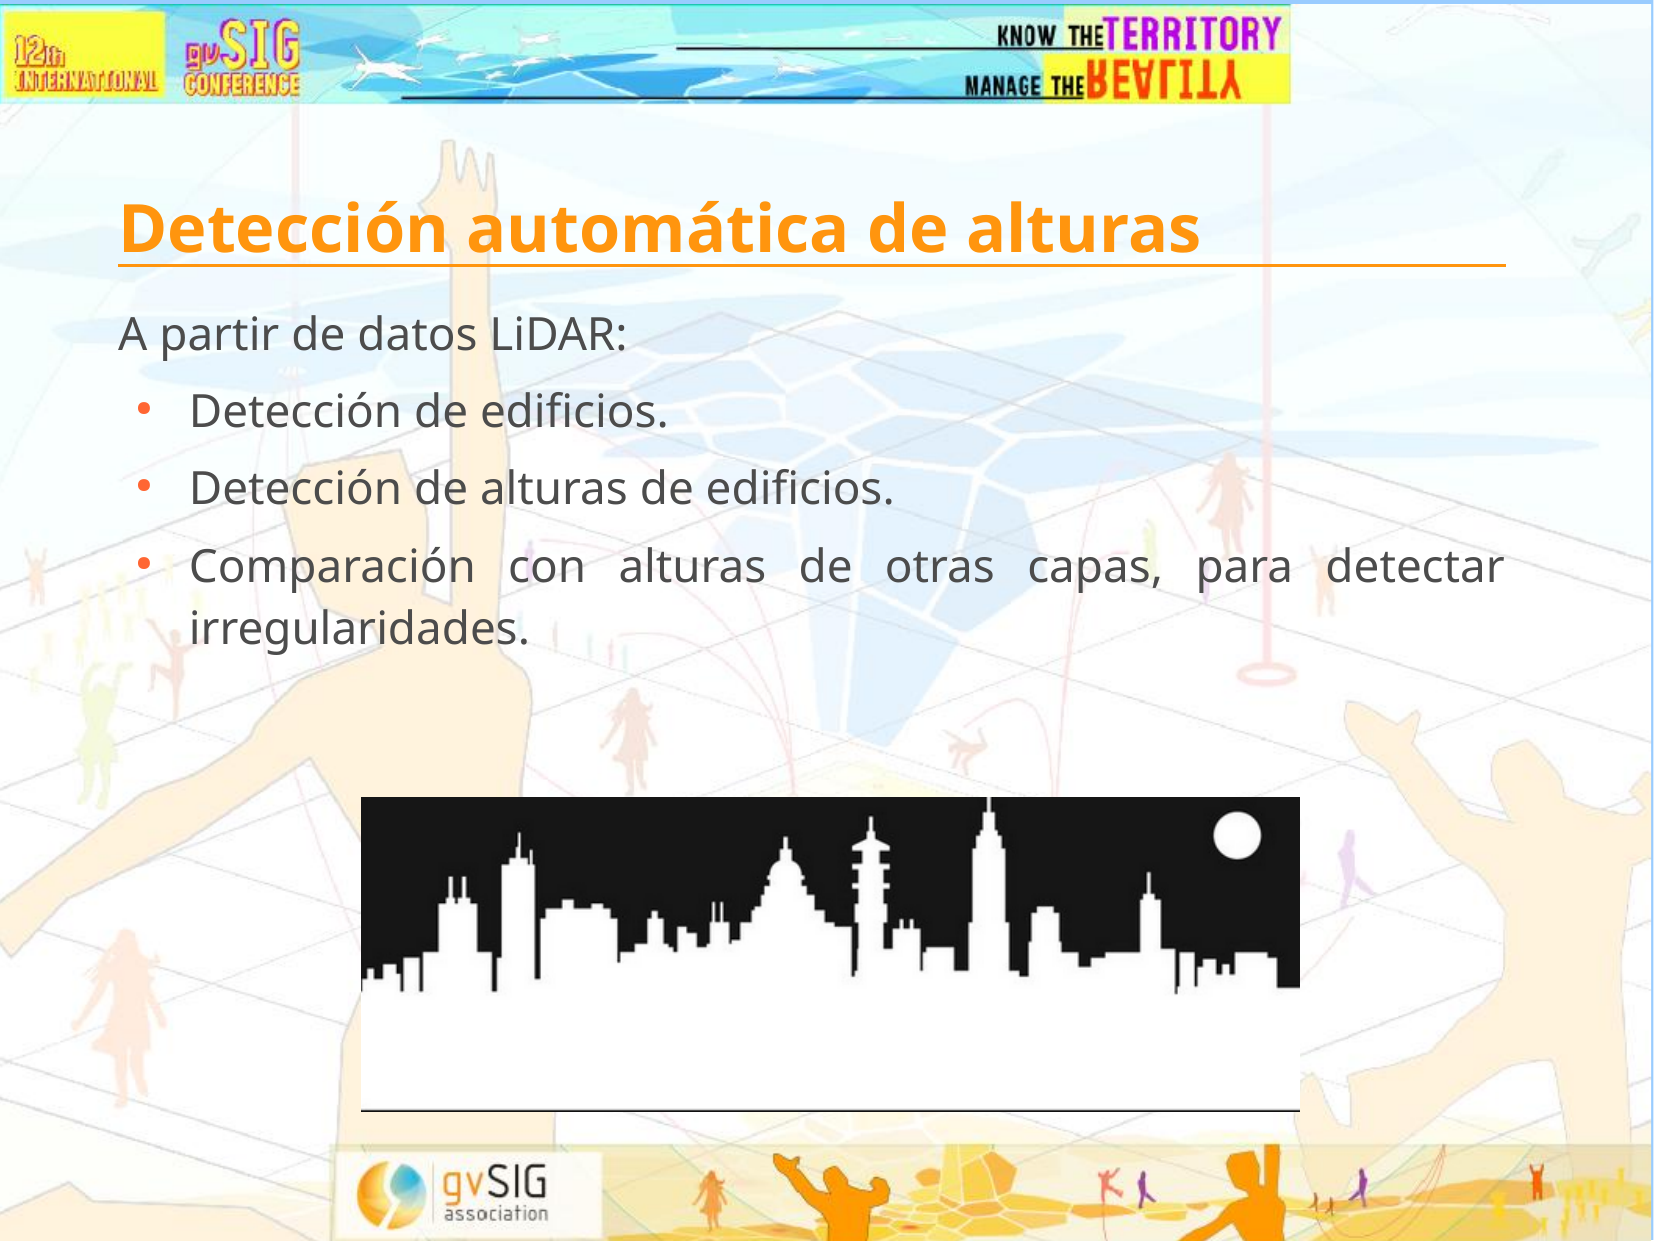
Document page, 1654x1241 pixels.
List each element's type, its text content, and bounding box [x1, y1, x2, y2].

picture [0, 4, 1652, 1241]
title Detección automática de alturas [118, 177, 1607, 276]
list A partir de datos LiDAR: Detección de edificios. Detección de alturas de edificios. Comparación con alturas de otras capas, para detectar irregularidades. [118, 301, 1506, 872]
